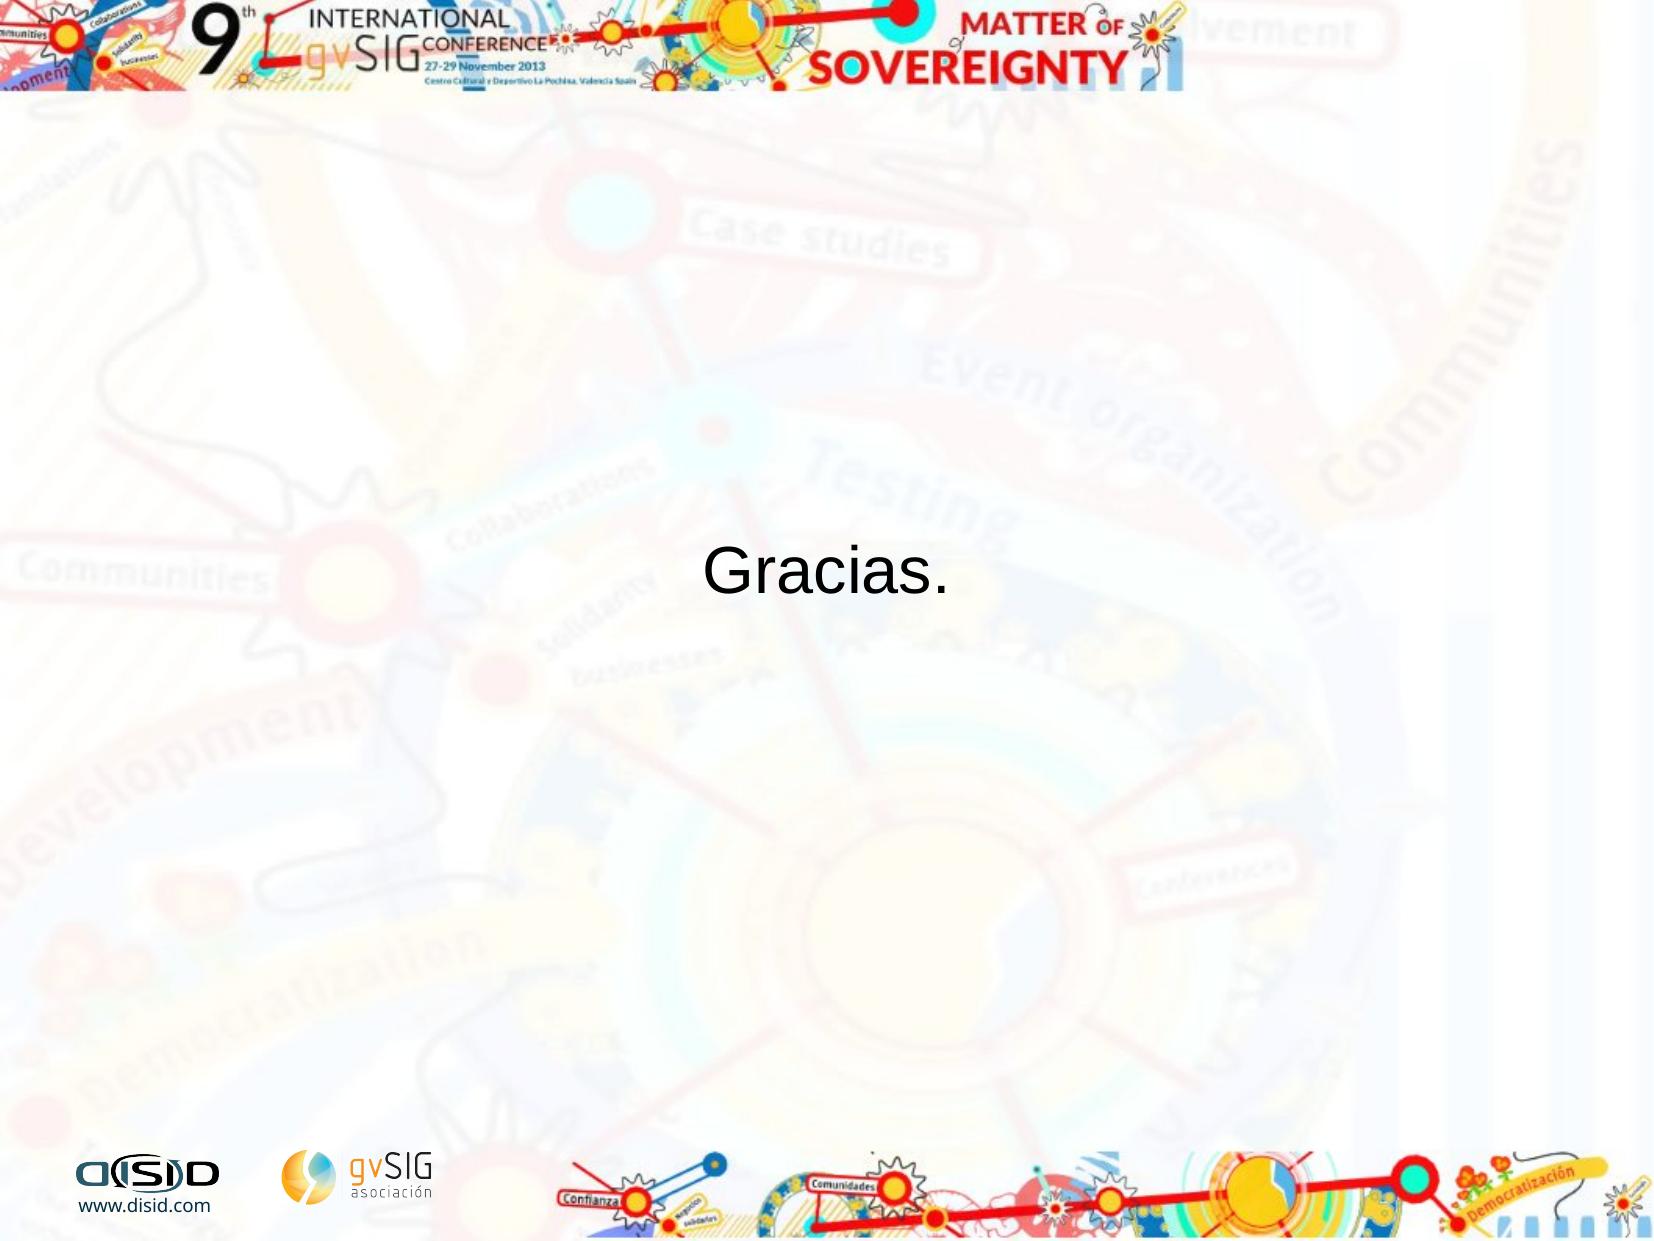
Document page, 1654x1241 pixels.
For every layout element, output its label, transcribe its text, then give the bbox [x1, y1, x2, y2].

subtitle Gracias. [82, 90, 1571, 1010]
picture [0, 0, 1654, 1241]
